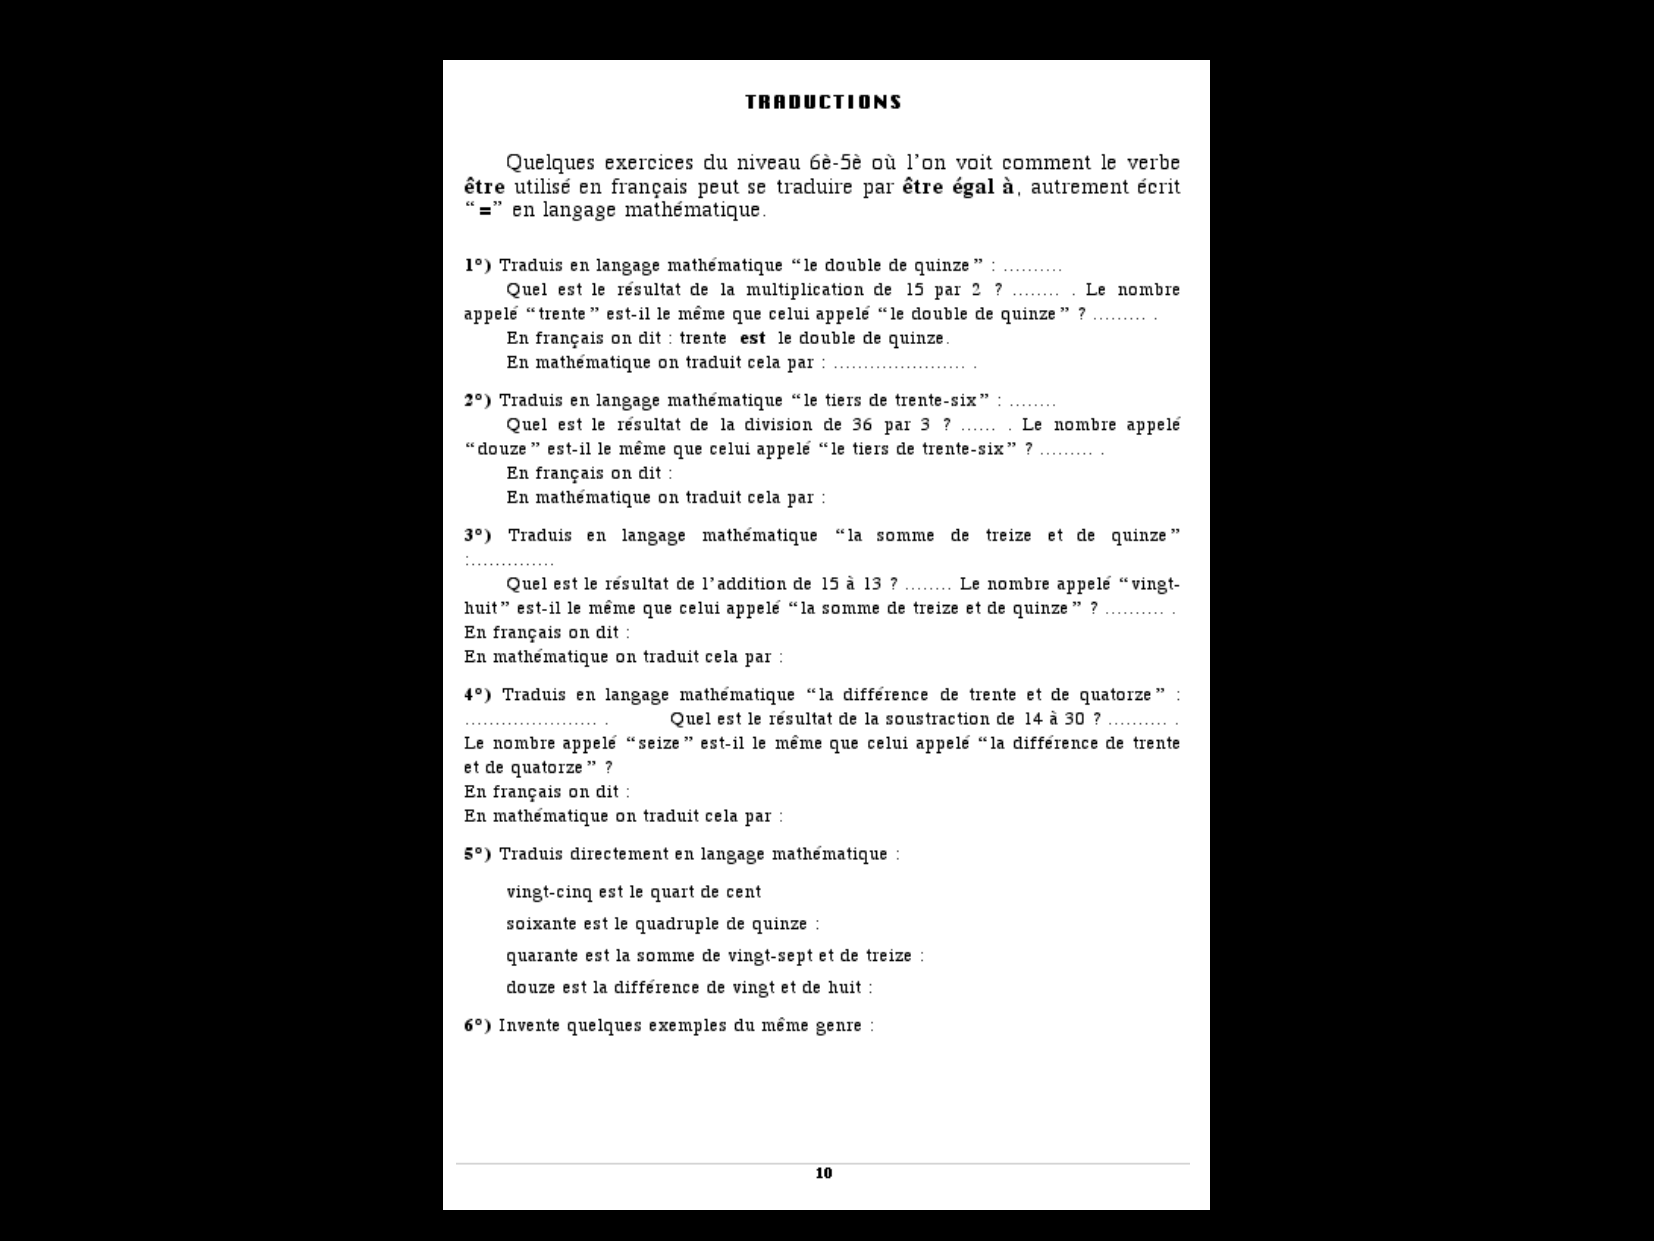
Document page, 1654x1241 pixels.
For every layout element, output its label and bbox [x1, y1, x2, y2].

text_box [0, 0, 1654, 1241]
picture [456, 77, 1190, 1186]
